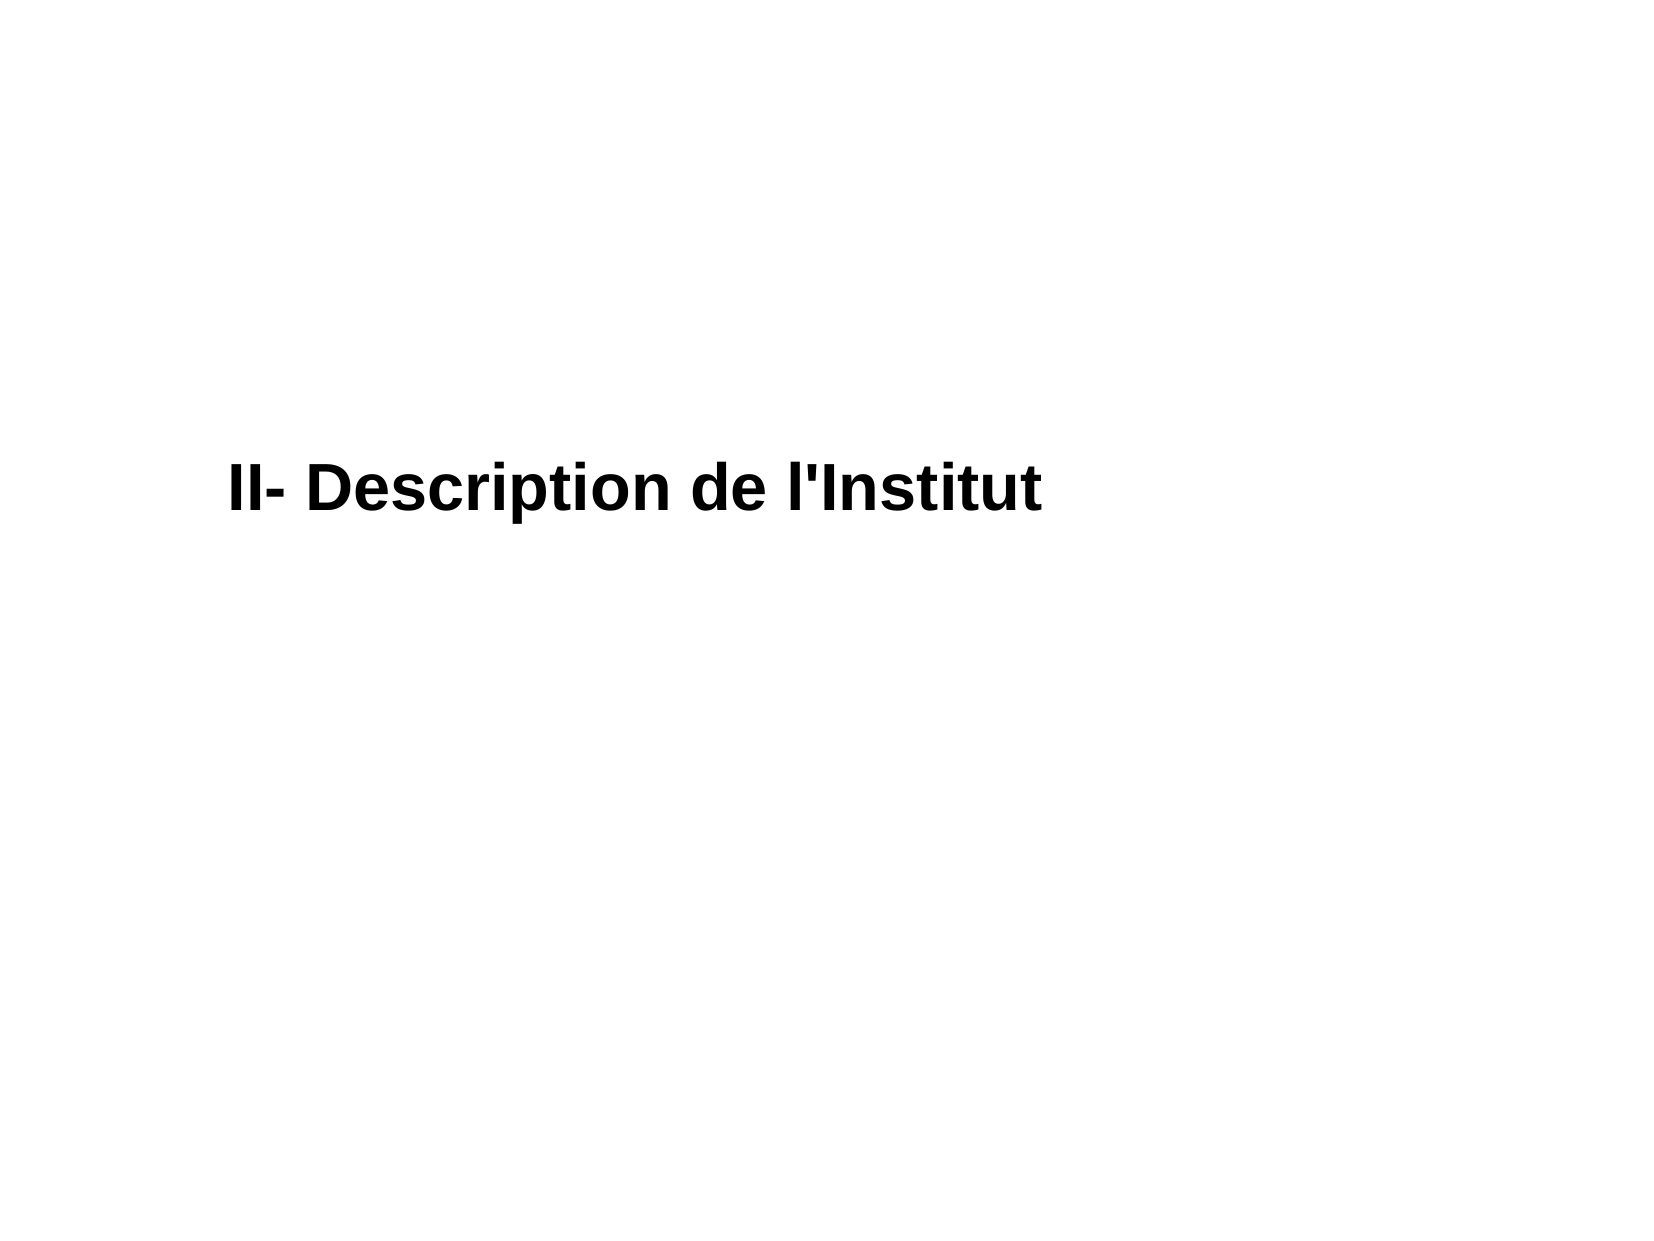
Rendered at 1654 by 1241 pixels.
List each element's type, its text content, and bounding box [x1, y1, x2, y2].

text_box II- Description de l'Institut [213, 442, 1059, 533]
